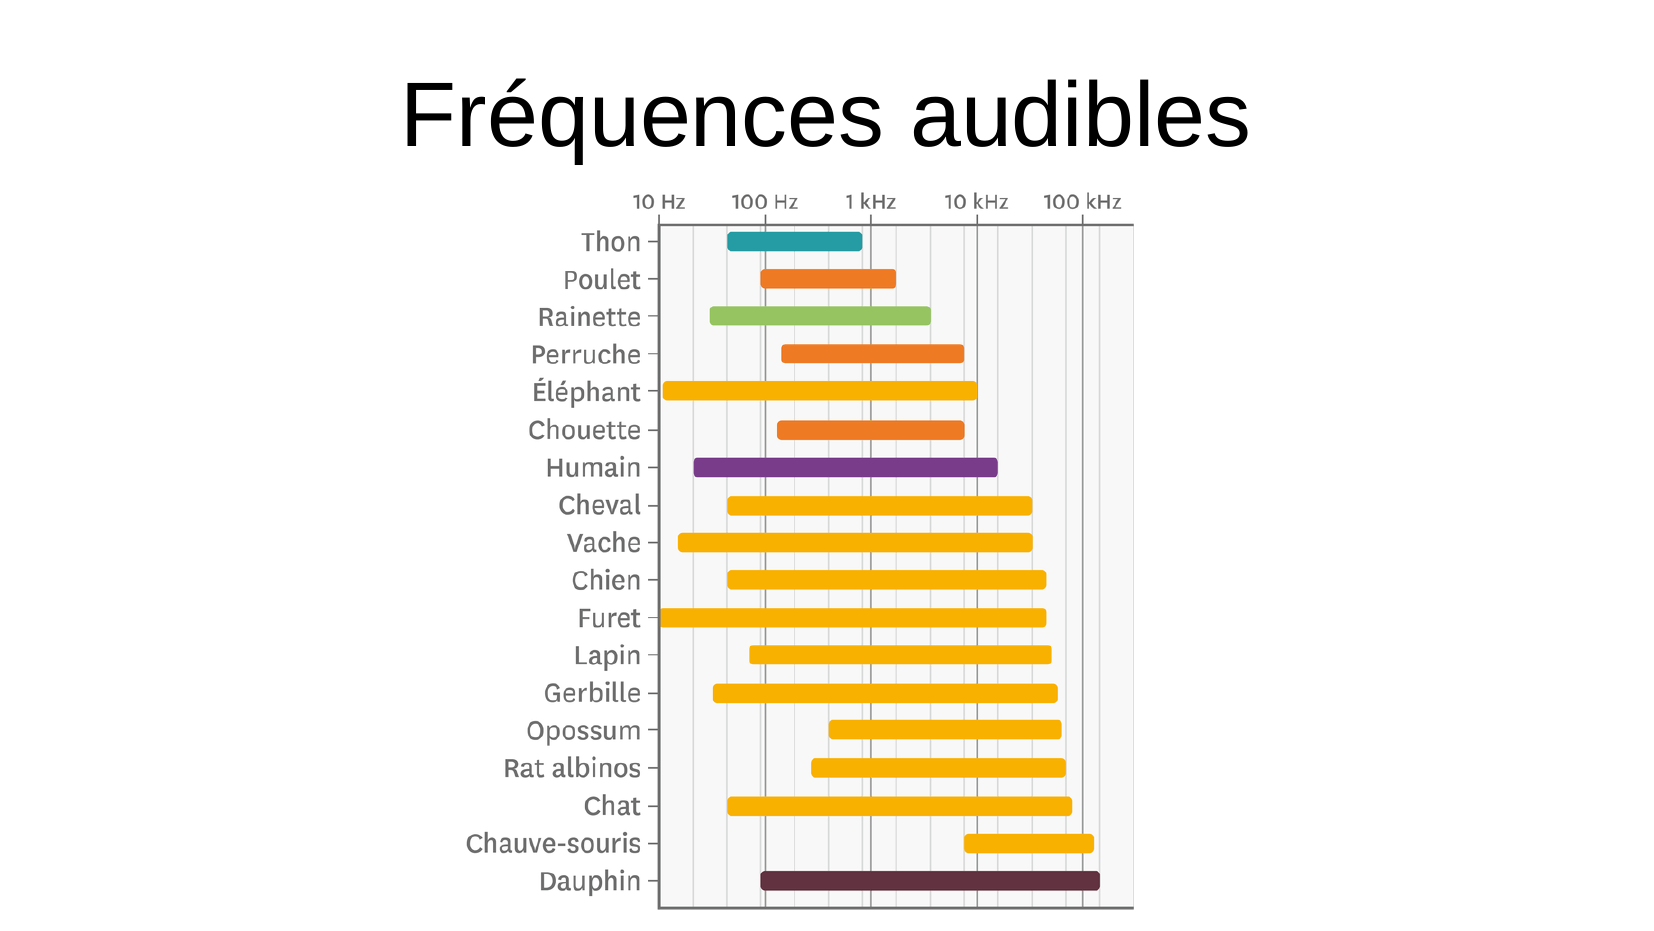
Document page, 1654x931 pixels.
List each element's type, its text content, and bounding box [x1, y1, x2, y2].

title Fréquences audibles [82, 37, 1571, 193]
picture [465, 189, 1134, 910]
